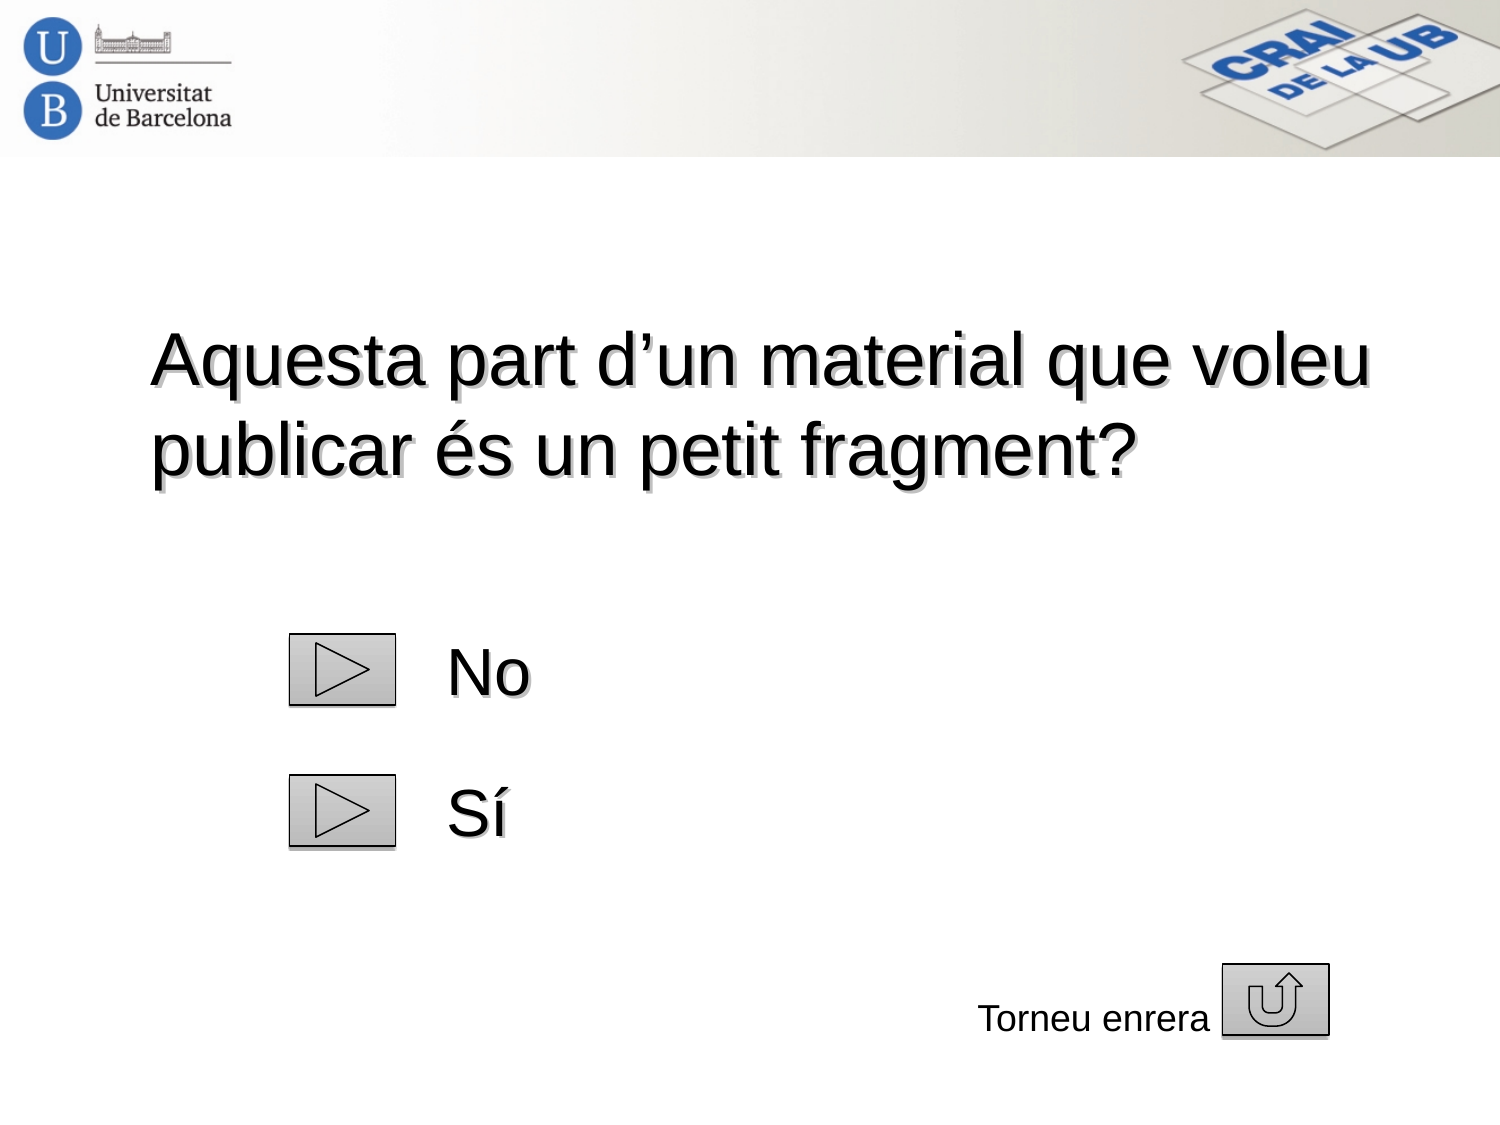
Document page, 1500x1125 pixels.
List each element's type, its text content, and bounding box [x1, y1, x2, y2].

text_box No [431, 621, 999, 718]
text_box Sí [431, 761, 999, 858]
text_box [1222, 964, 1329, 1036]
text_box Torneu enrera [962, 986, 1235, 1047]
title Aquesta part d’un material que voleu publicar és un petit fragment? [135, 302, 1436, 491]
text_box [289, 775, 396, 847]
text_box [289, 634, 396, 706]
